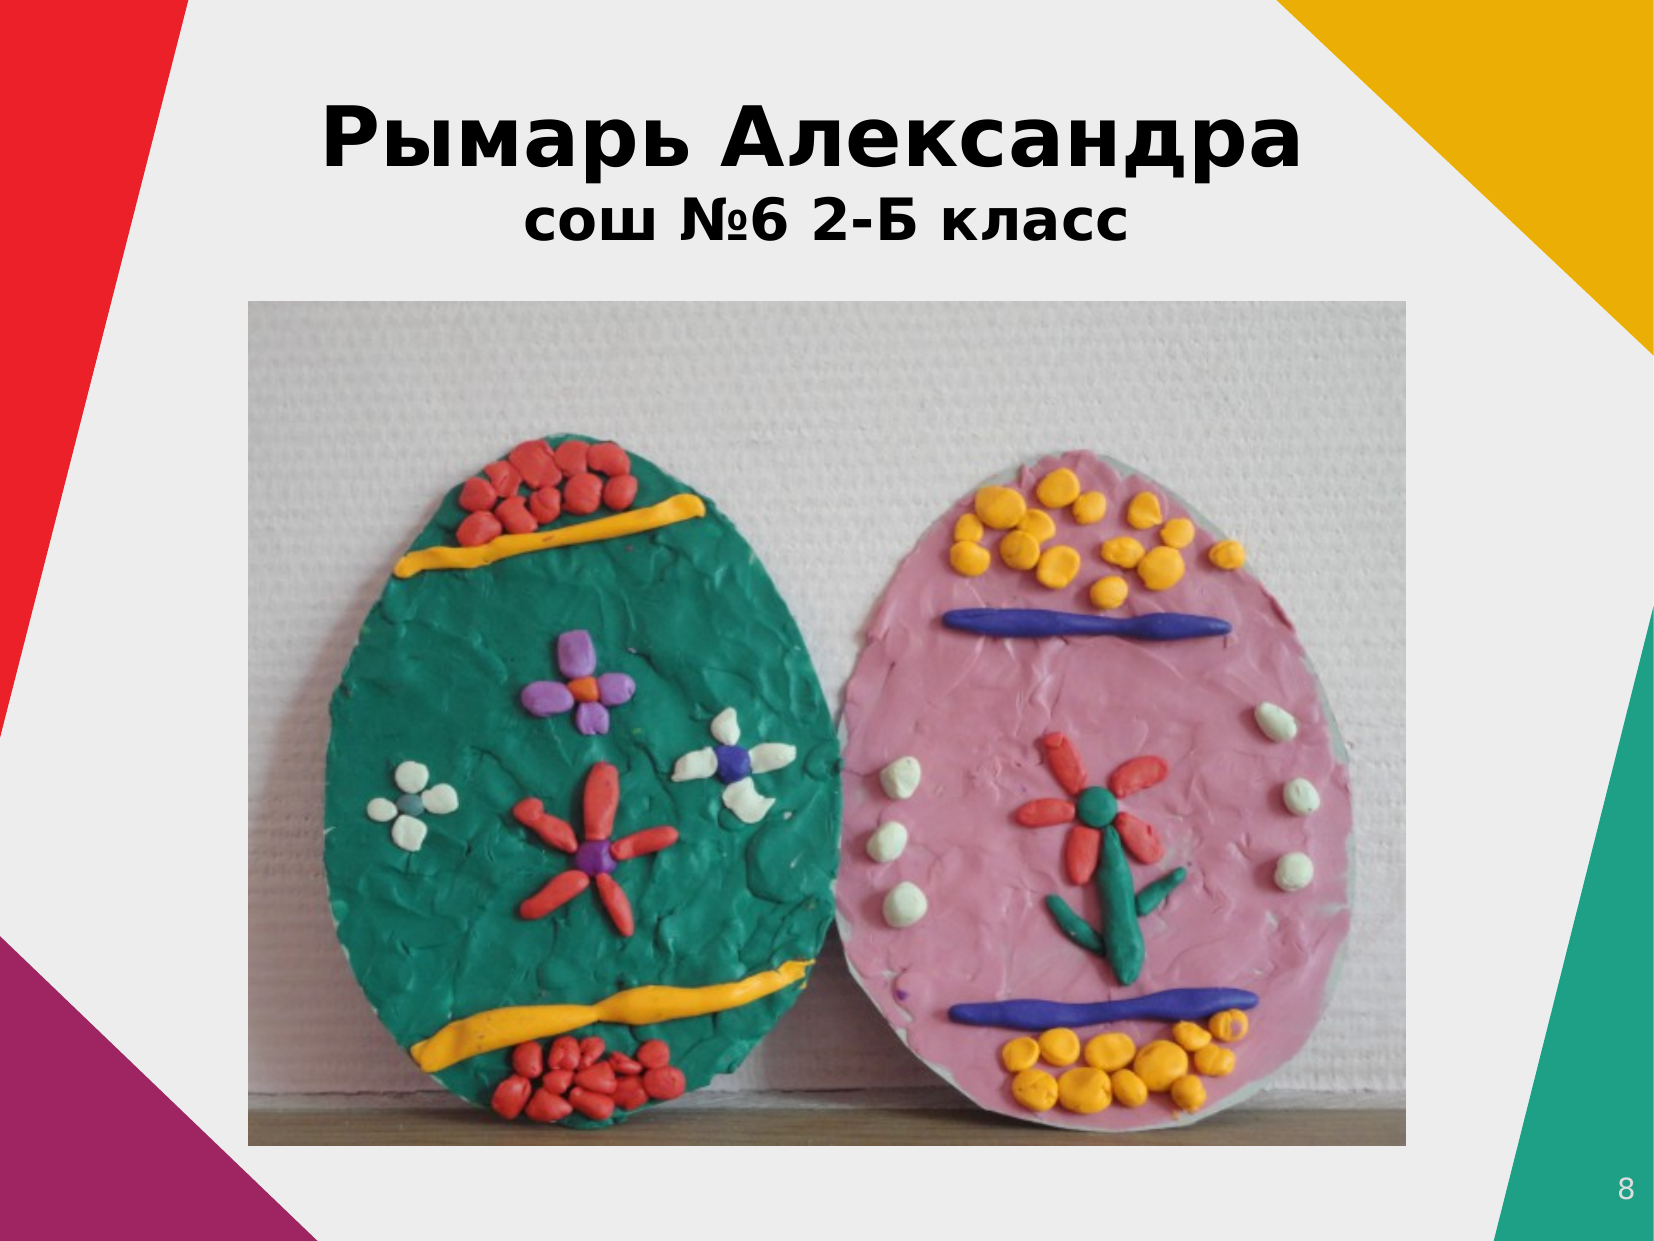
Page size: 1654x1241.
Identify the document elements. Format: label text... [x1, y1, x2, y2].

title Рымарь Александра сош №6 2-Б класс [114, 73, 1539, 271]
picture [248, 301, 1406, 1146]
